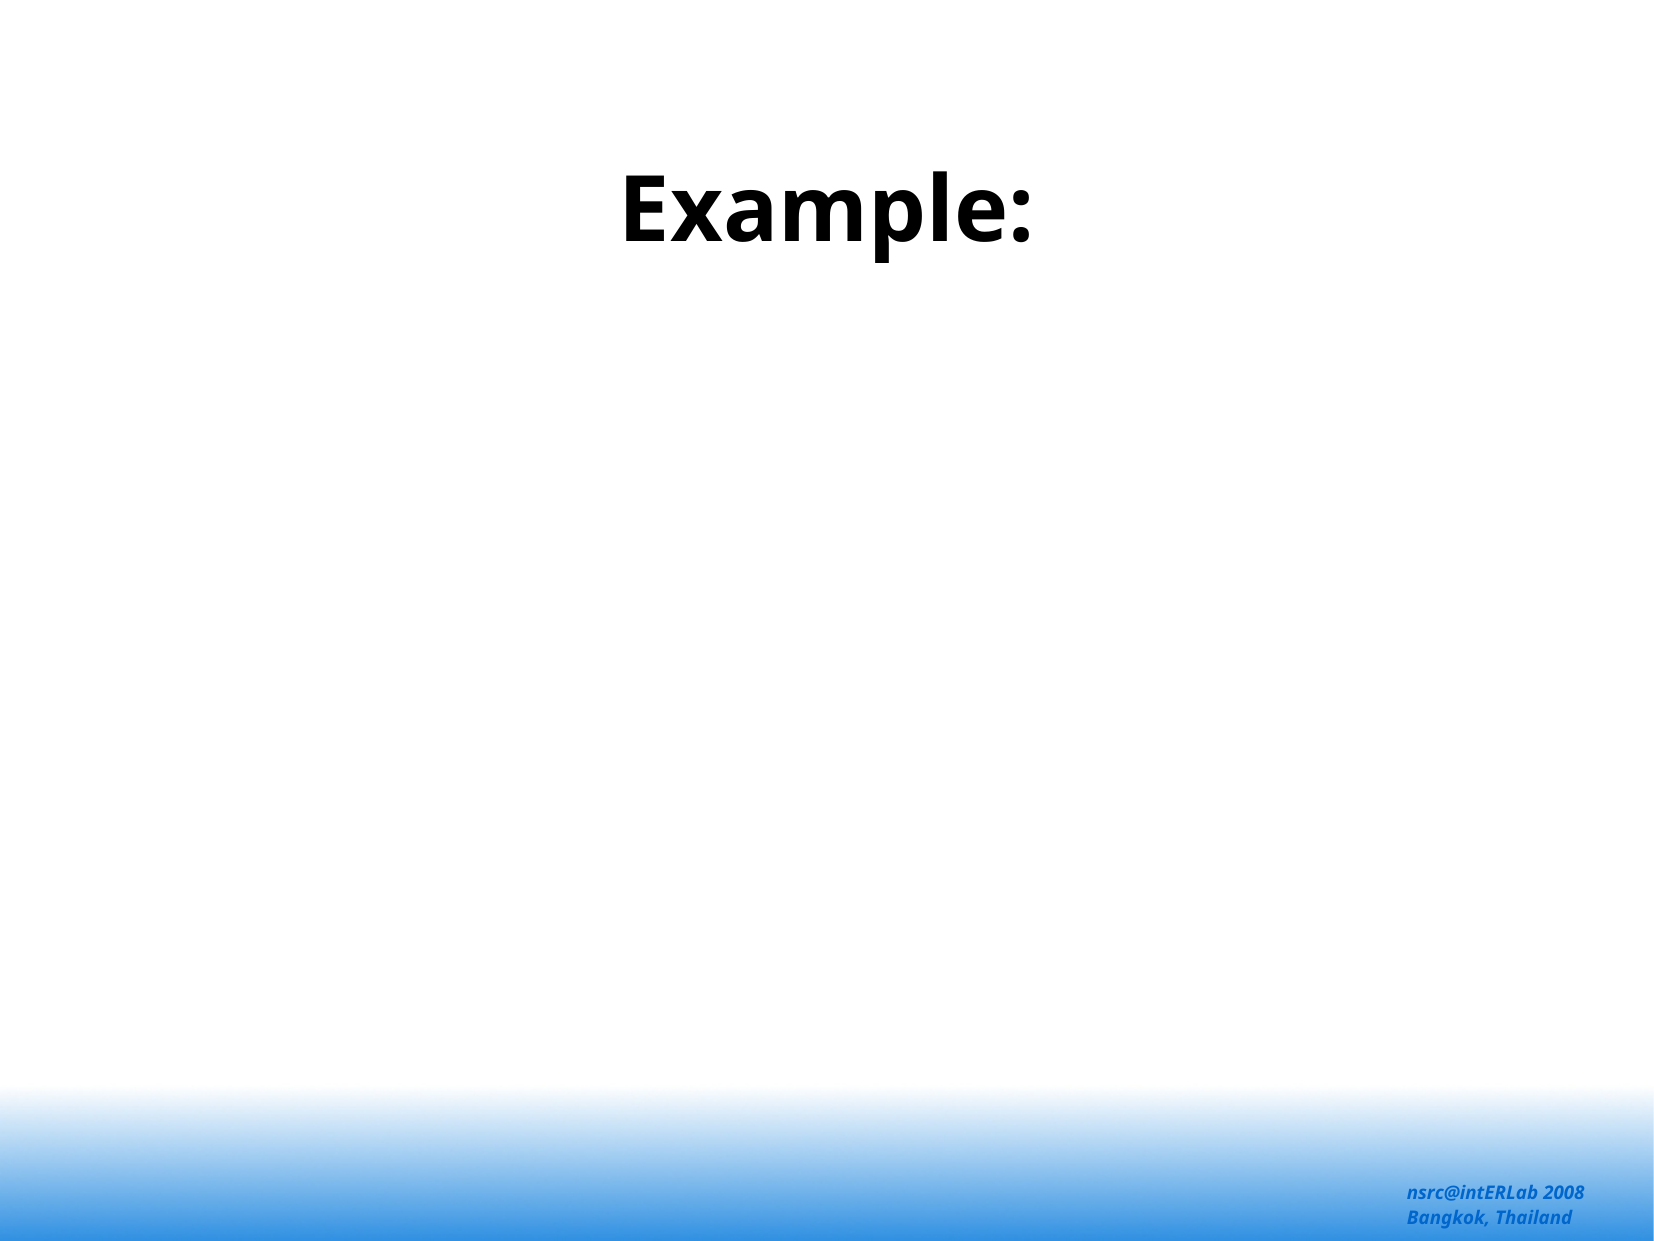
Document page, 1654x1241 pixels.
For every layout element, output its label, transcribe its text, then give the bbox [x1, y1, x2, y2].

title Example: [121, 102, 1534, 310]
picture [0, 1083, 1654, 1241]
